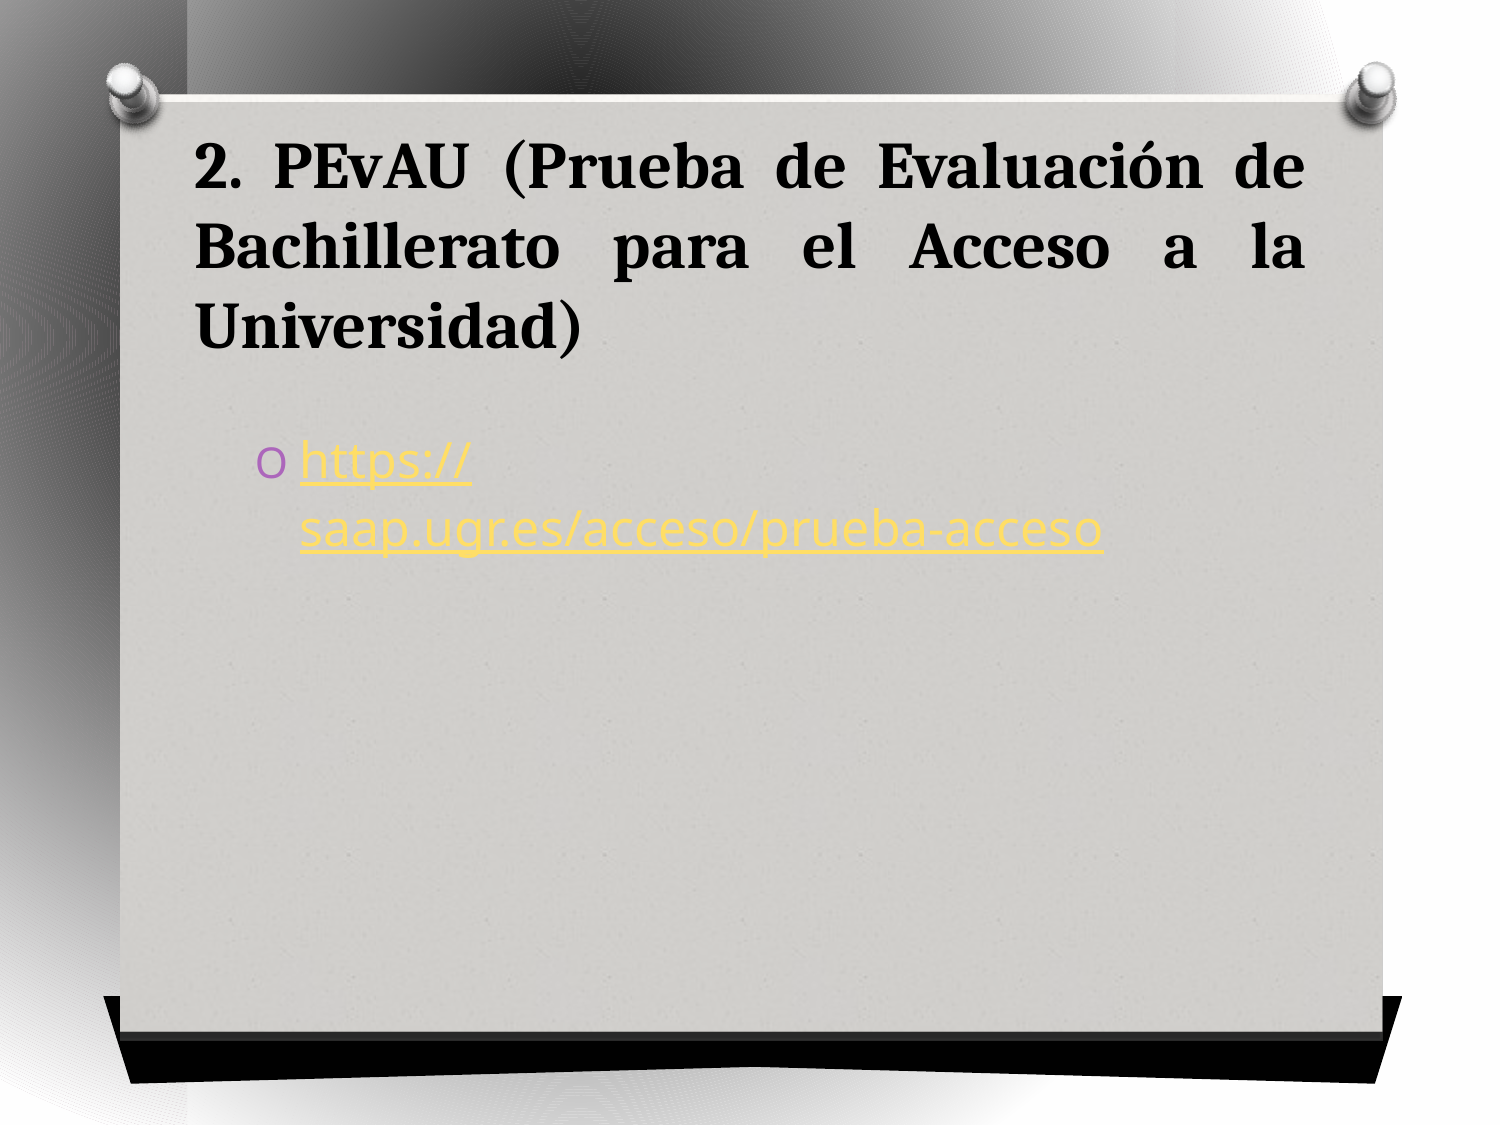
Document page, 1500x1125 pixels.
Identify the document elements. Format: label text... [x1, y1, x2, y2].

picture [75, 29, 198, 153]
picture [1317, 35, 1439, 156]
text_box 2. PEvAU (Prueba de Evaluación de Bachillerato para el Acceso a la Universidad) [179, 134, 1323, 350]
text_box https://saap.ugr.es/acceso/prueba-acceso [240, 420, 1257, 939]
